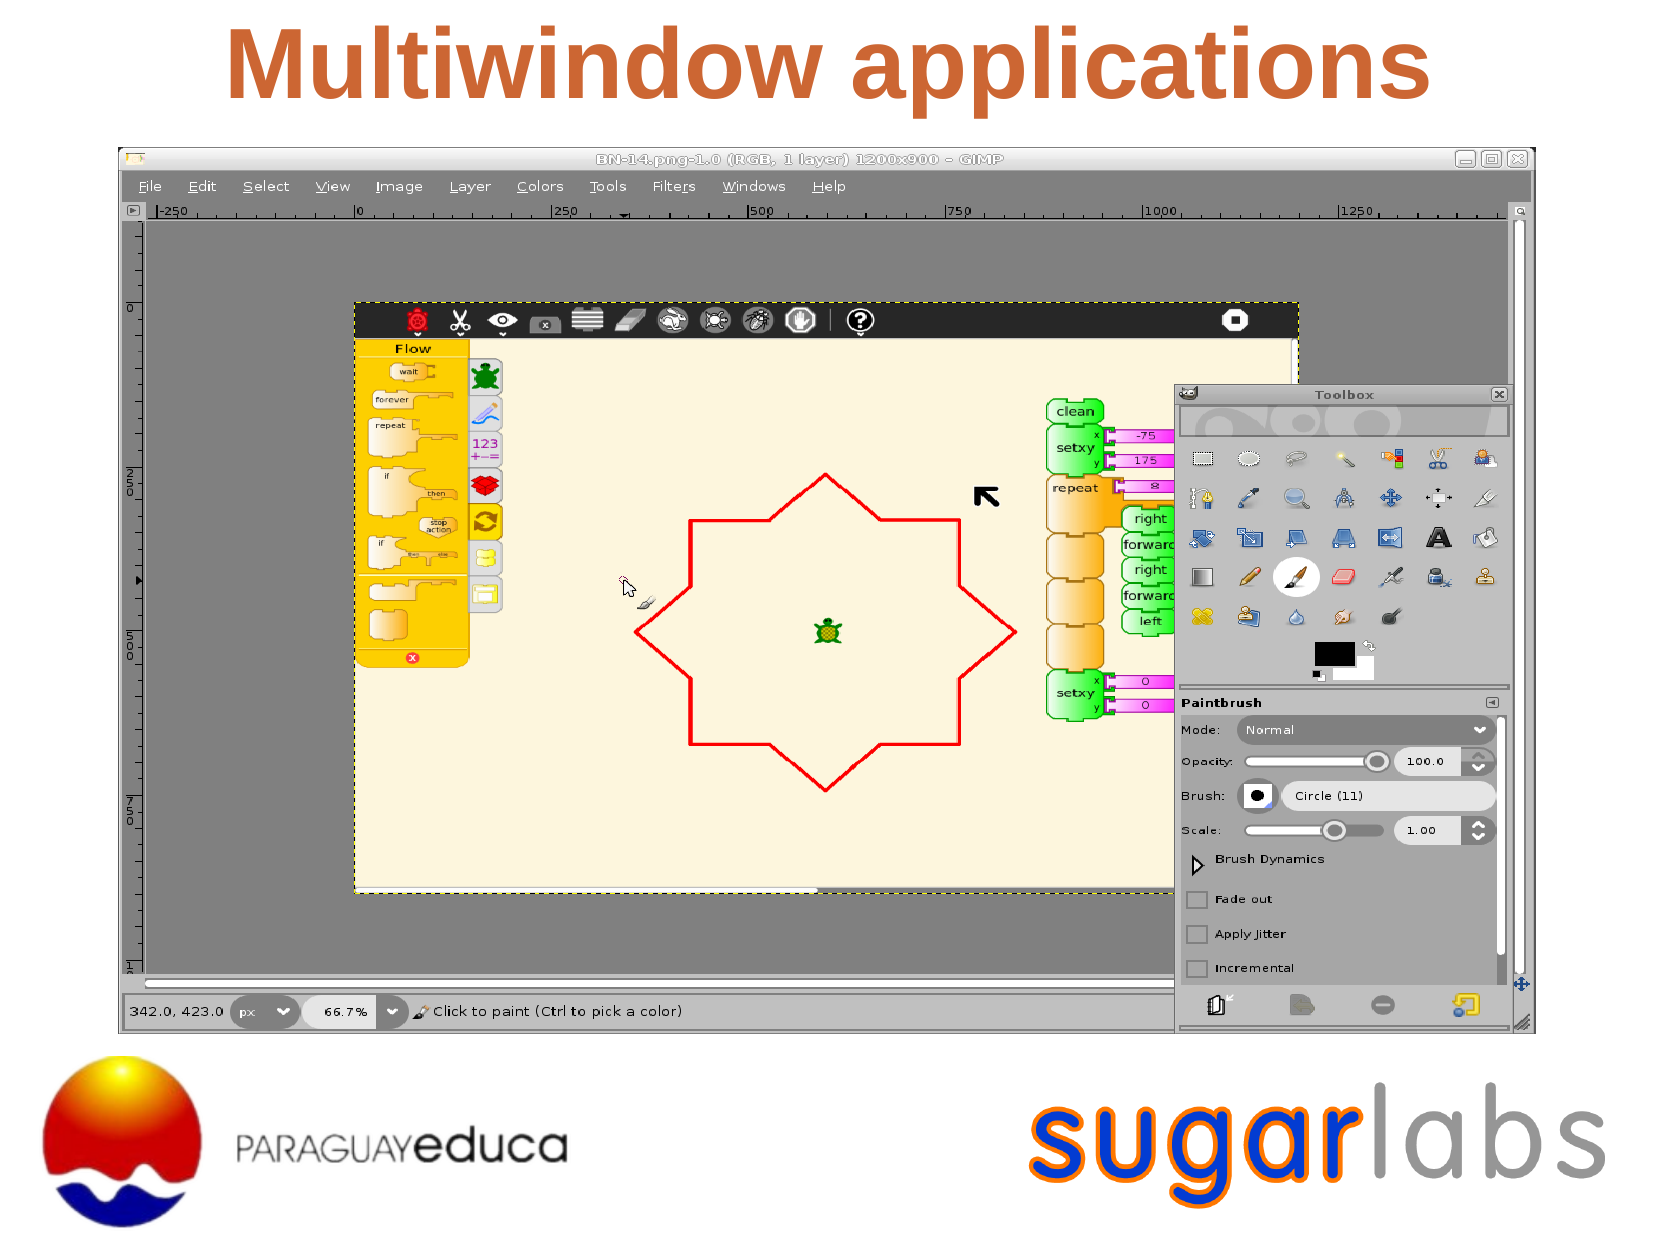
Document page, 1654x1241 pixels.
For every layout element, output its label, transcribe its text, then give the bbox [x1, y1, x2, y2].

title Multiwindow applications [84, 0, 1573, 136]
picture [118, 147, 1654, 1241]
picture [33, 1056, 579, 1236]
